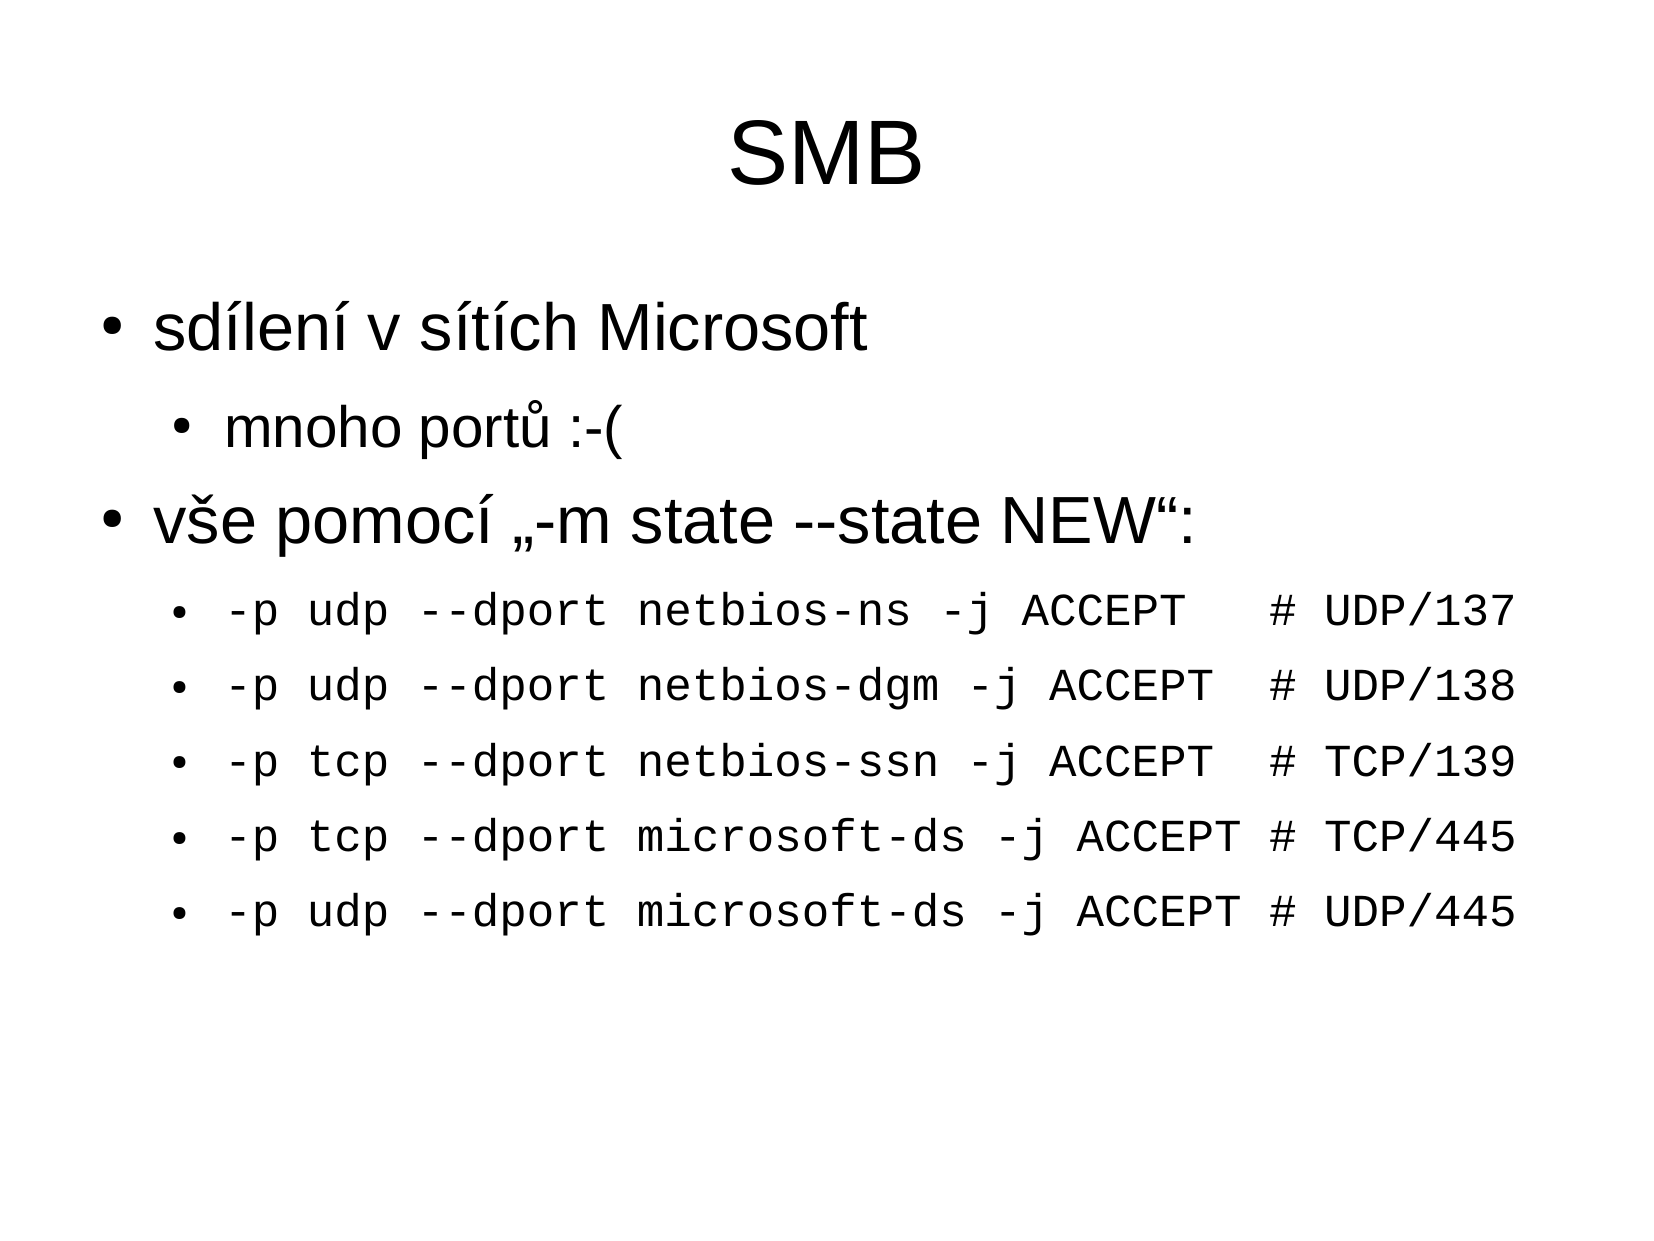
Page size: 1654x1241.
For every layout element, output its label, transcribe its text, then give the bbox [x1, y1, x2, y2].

list sdílení v sítích Microsoft mnoho portů :-( vše pomocí „-m state --state NEW“: -p udp --dport netbios-ns -j ACCEPT # UDP/137 -p udp --dport netbios-dgm -j ACCEPT # UDP/138 -p tcp --dport netbios-ssn -j ACCEPT # TCP/139 -p tcp --dport microsoft-ds -j ACCEPT # TCP/445 -p udp --dport microsoft-ds -j ACCEPT # UDP/445 [82, 290, 1571, 1109]
title SMB [82, 49, 1571, 257]
